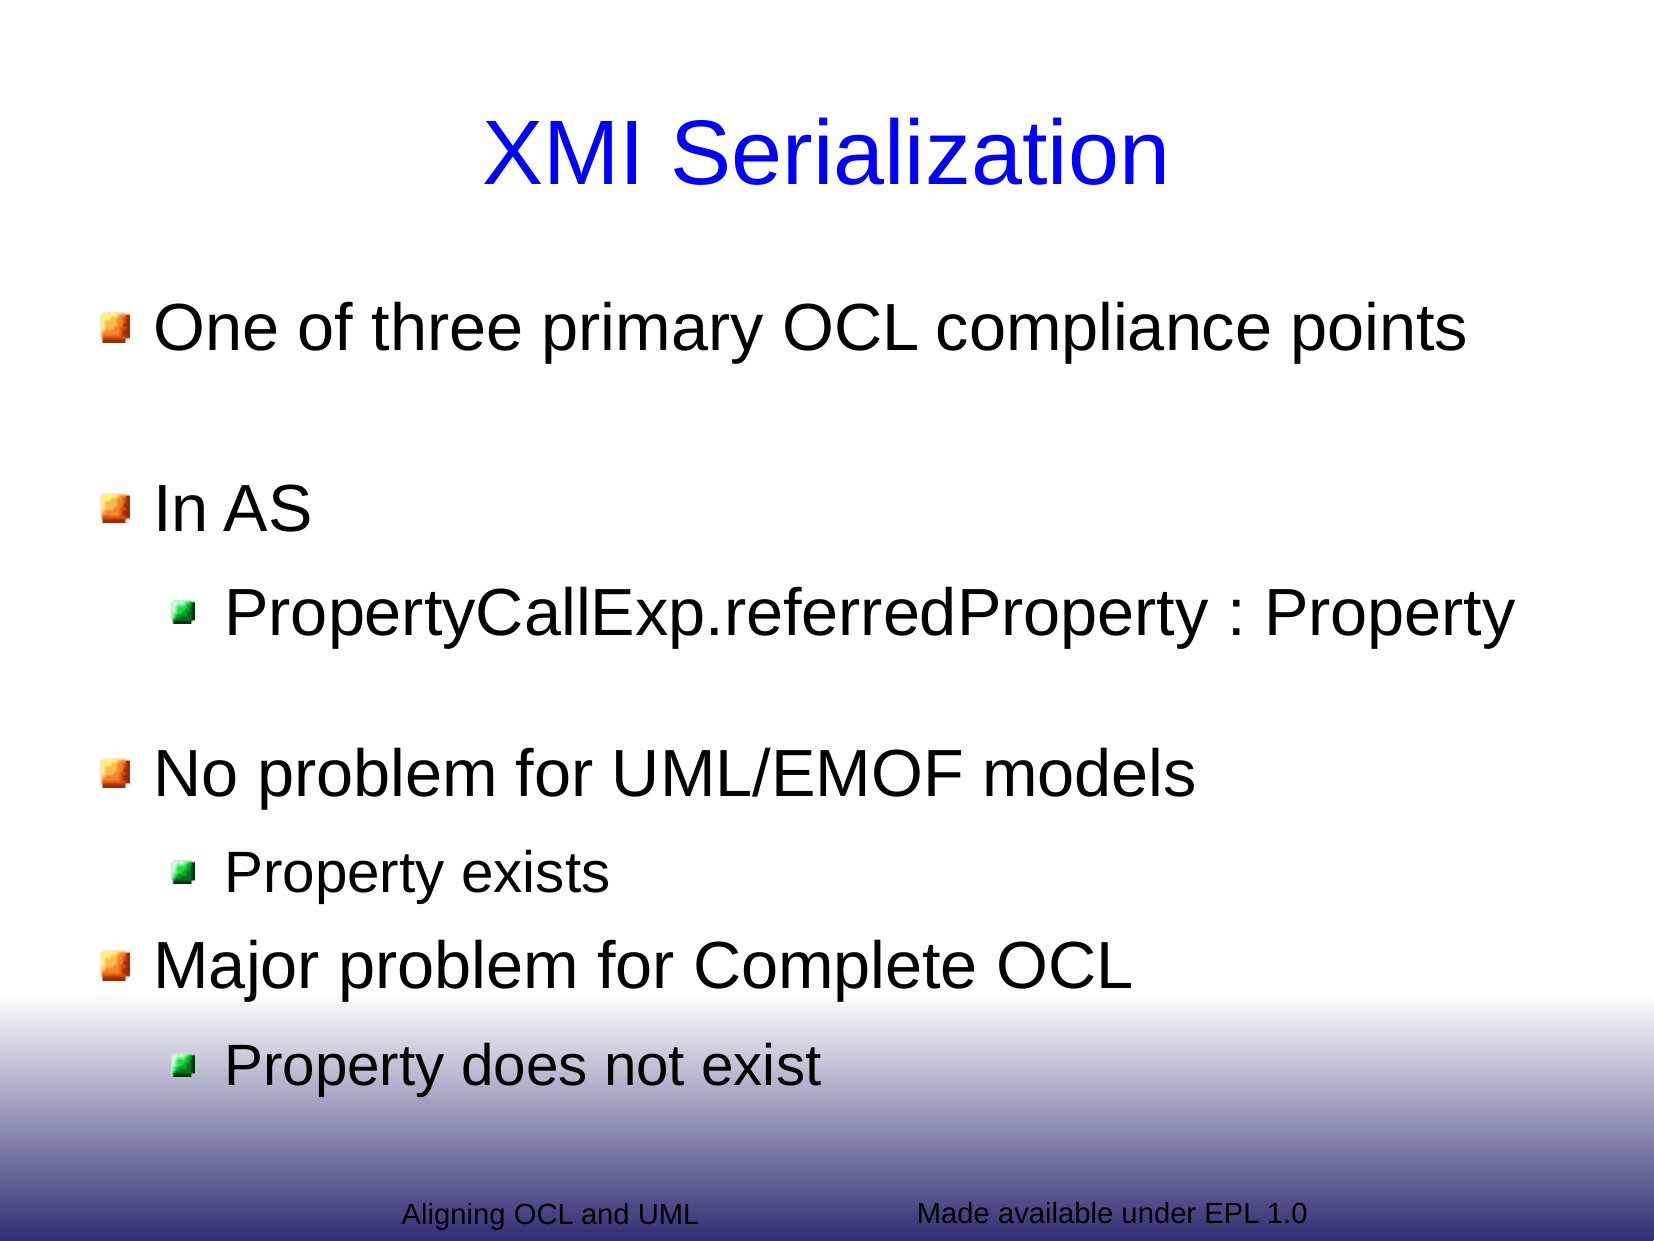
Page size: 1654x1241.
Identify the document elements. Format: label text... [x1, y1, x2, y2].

title XMI Serialization [82, 49, 1571, 257]
list One of three primary OCL compliance points In AS PropertyCallExp.referredProperty : Property No problem for UML/EMOF models Property exists Major problem for Complete OCL Property does not exist [82, 290, 1571, 1109]
